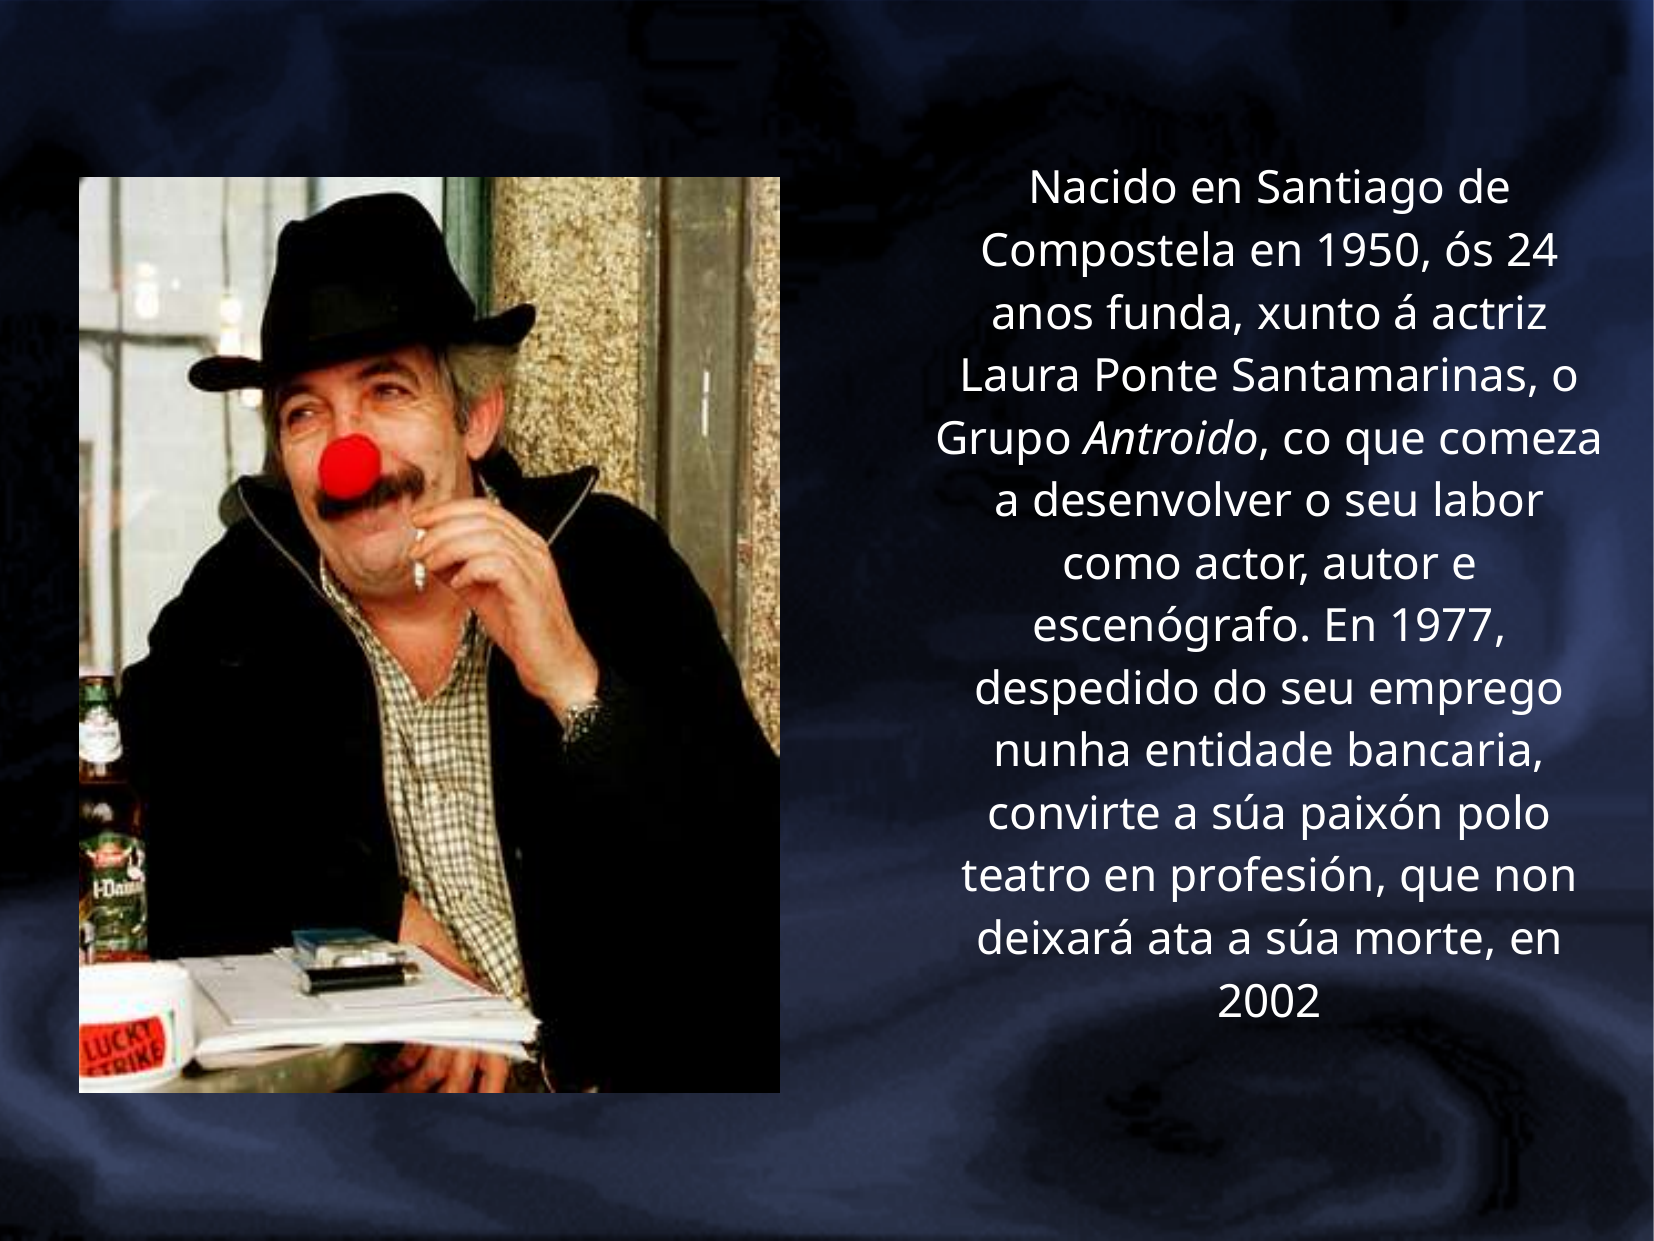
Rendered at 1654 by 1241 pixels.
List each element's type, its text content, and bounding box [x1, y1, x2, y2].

picture [0, 0, 1654, 1241]
text_box Nacido en Santiago de Compostela en 1950, ós 24 anos funda, xunto á actriz Laura Ponte Santamarinas, o Grupo Antroido, co que comeza a desenvolver o seu labor como actor, autor e escenógrafo. En 1977, despedido do seu emprego nunha entidade bancaria, convirte a súa paixón polo teatro en profesión, que non deixará ata a súa morte, en 2002 [915, 147, 1625, 1066]
